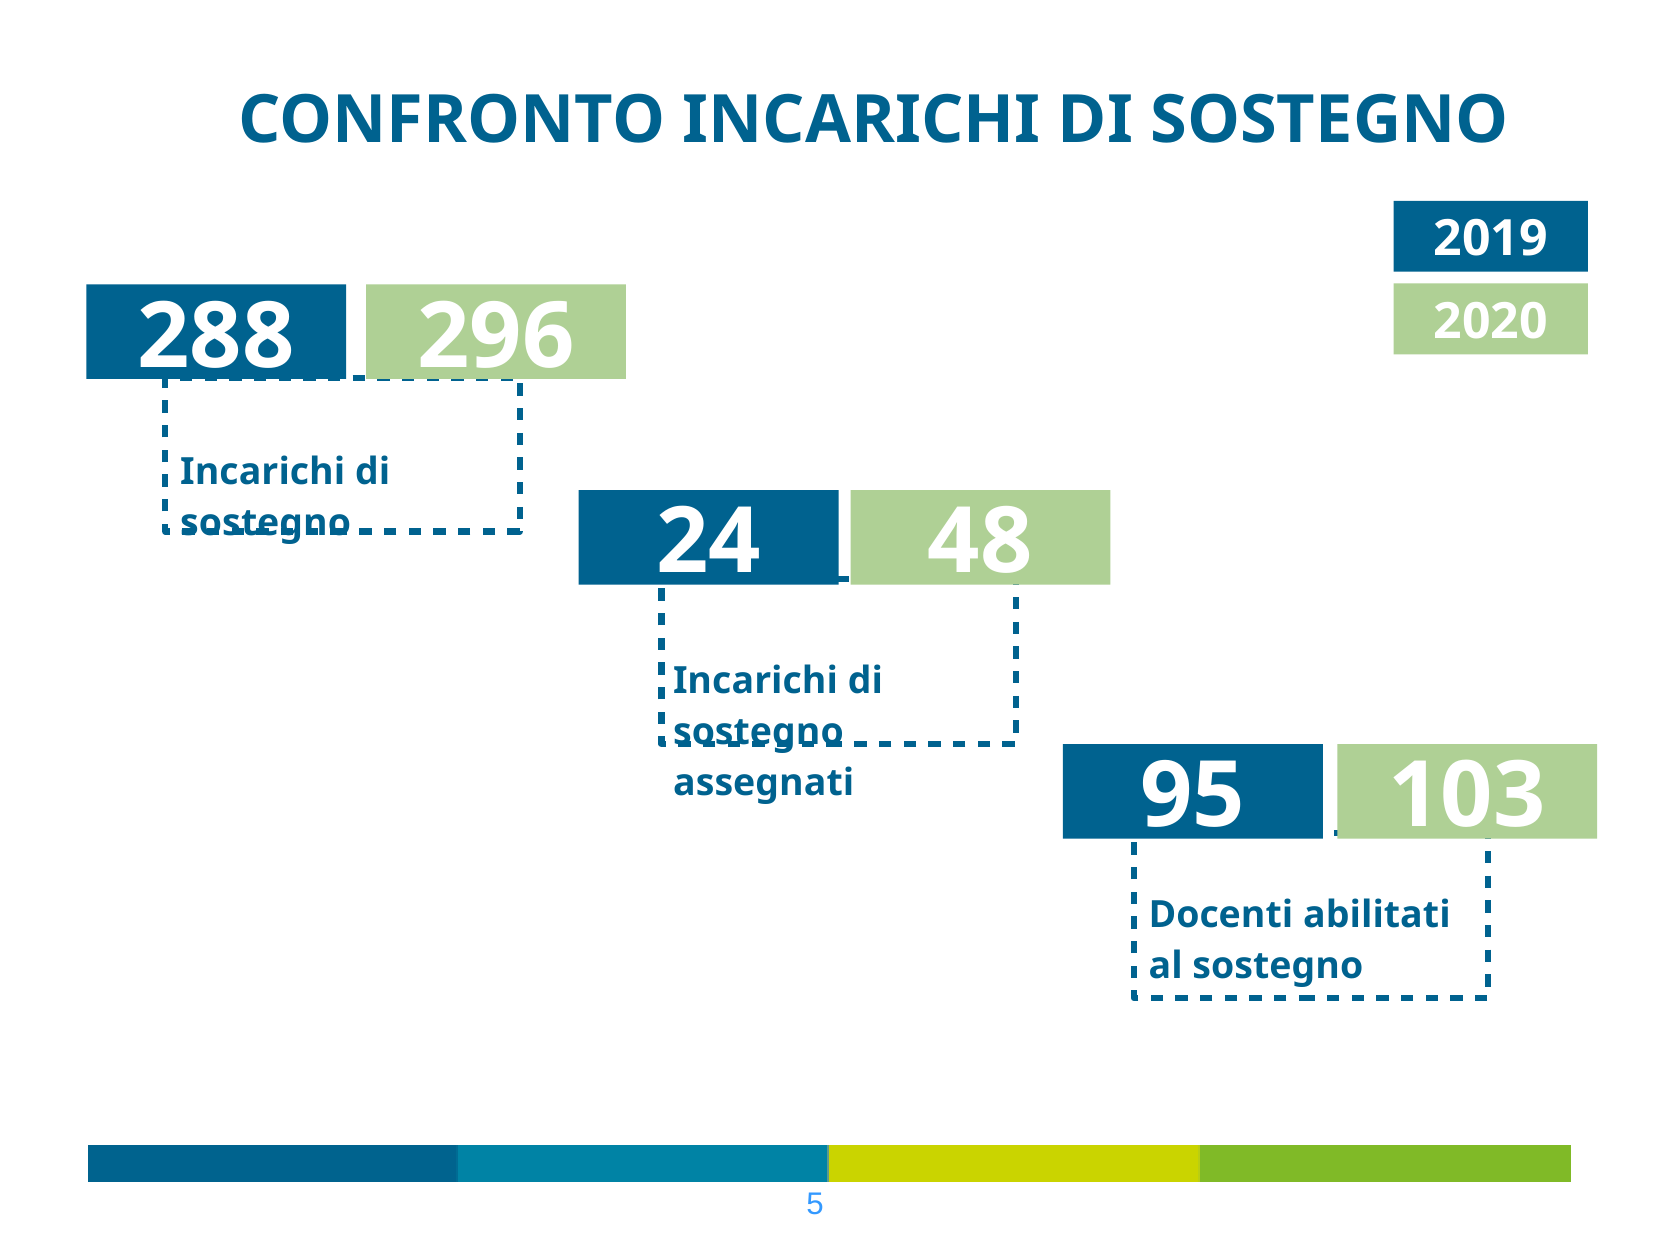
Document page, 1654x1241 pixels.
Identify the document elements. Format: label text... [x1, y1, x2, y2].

text_box Incarichi di sostegno [165, 437, 544, 556]
text_box 296 [366, 284, 626, 379]
text_box Incarichi di sostegno assegnati [673, 602, 1028, 753]
text_box 95 [1062, 744, 1323, 839]
text_box 24 [578, 490, 839, 585]
text_box 5 [779, 1178, 851, 1229]
text_box 103 [1337, 744, 1598, 839]
text_box CONFRONTO INCARICHI DI SOSTEGNO [129, 70, 1619, 177]
text_box 2019 [1393, 200, 1588, 272]
text_box 288 [86, 284, 347, 379]
picture [828, 1145, 1571, 1182]
text_box 2020 [1393, 283, 1588, 355]
text_box Docenti abilitati al sostegno [1133, 879, 1489, 1058]
text_box 48 [850, 490, 1111, 585]
